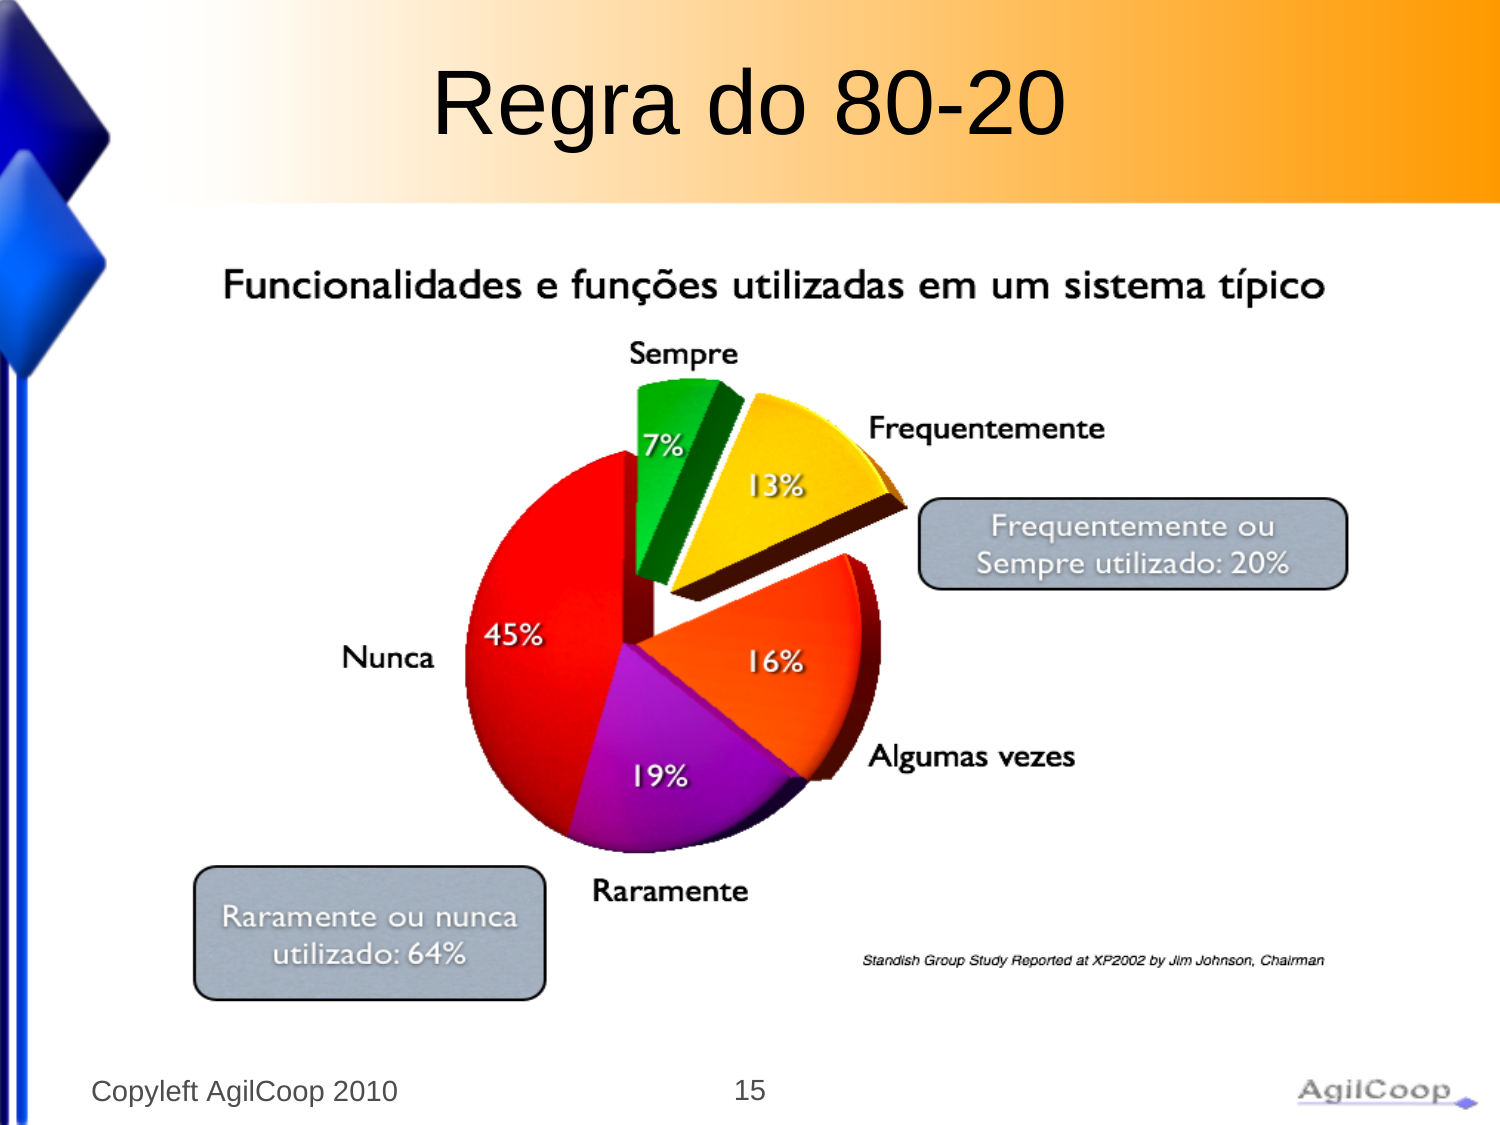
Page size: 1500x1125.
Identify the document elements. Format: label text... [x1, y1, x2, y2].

picture [0, 0, 1500, 1125]
title Regra do 80-20 [75, 8, 1426, 197]
